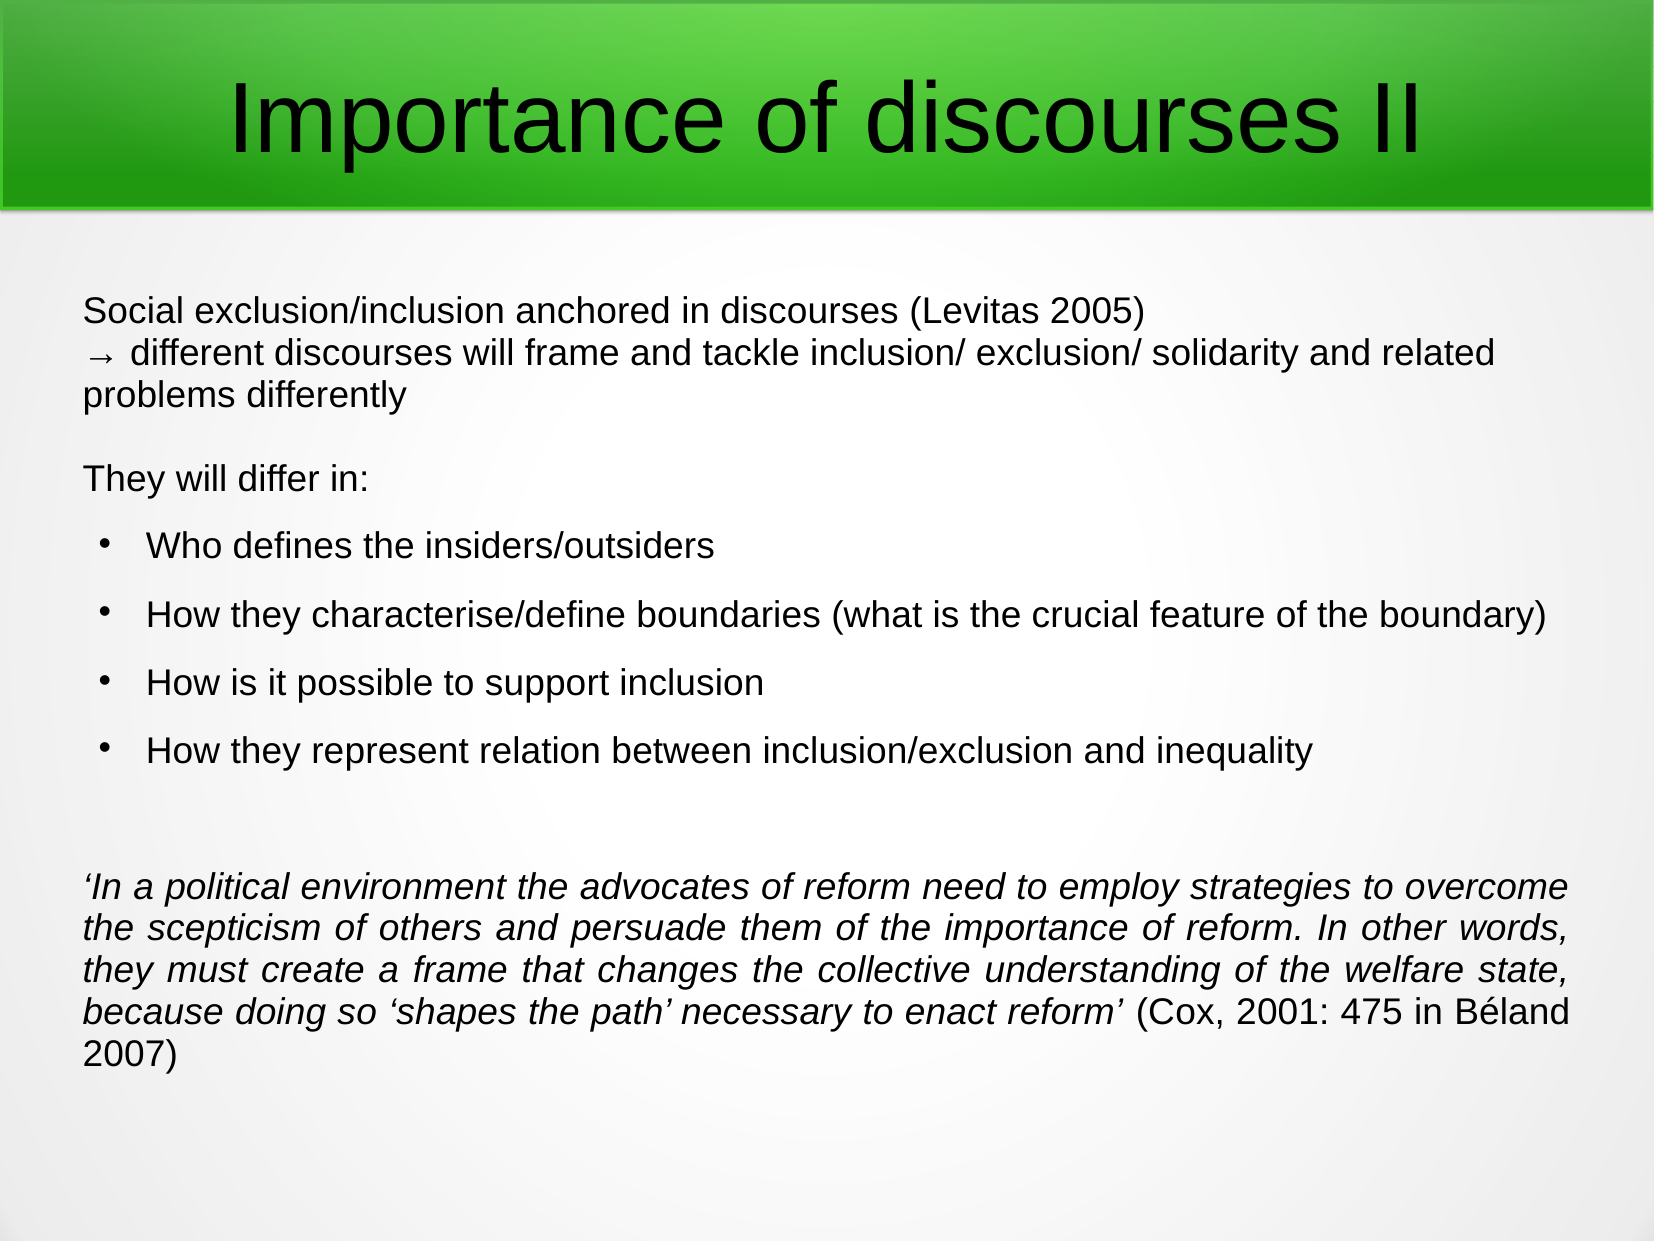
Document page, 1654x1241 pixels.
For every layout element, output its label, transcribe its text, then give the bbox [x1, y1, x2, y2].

list Social exclusion/inclusion anchored in discourses (Levitas 2005) → different discourses will frame and tackle inclusion/ exclusion/ solidarity and related problems differently They will differ in: Who defines the insiders/outsiders How they characterise/define boundaries (what is the crucial feature of the boundary) How is it possible to support inclusion How they represent relation between inclusion/exclusion and inequality ‘In a political environment the advocates of reform need to employ strategies to overcome the scepticism of others and persuade them of the importance of reform. In other words, they must create a frame that changes the collective understanding of the welfare state, because doing so ‘shapes the path’ necessary to enact reform’ (Cox, 2001: 475 in Béland 2007) [82, 290, 1571, 1081]
title Importance of discourses II [82, 47, 1571, 189]
